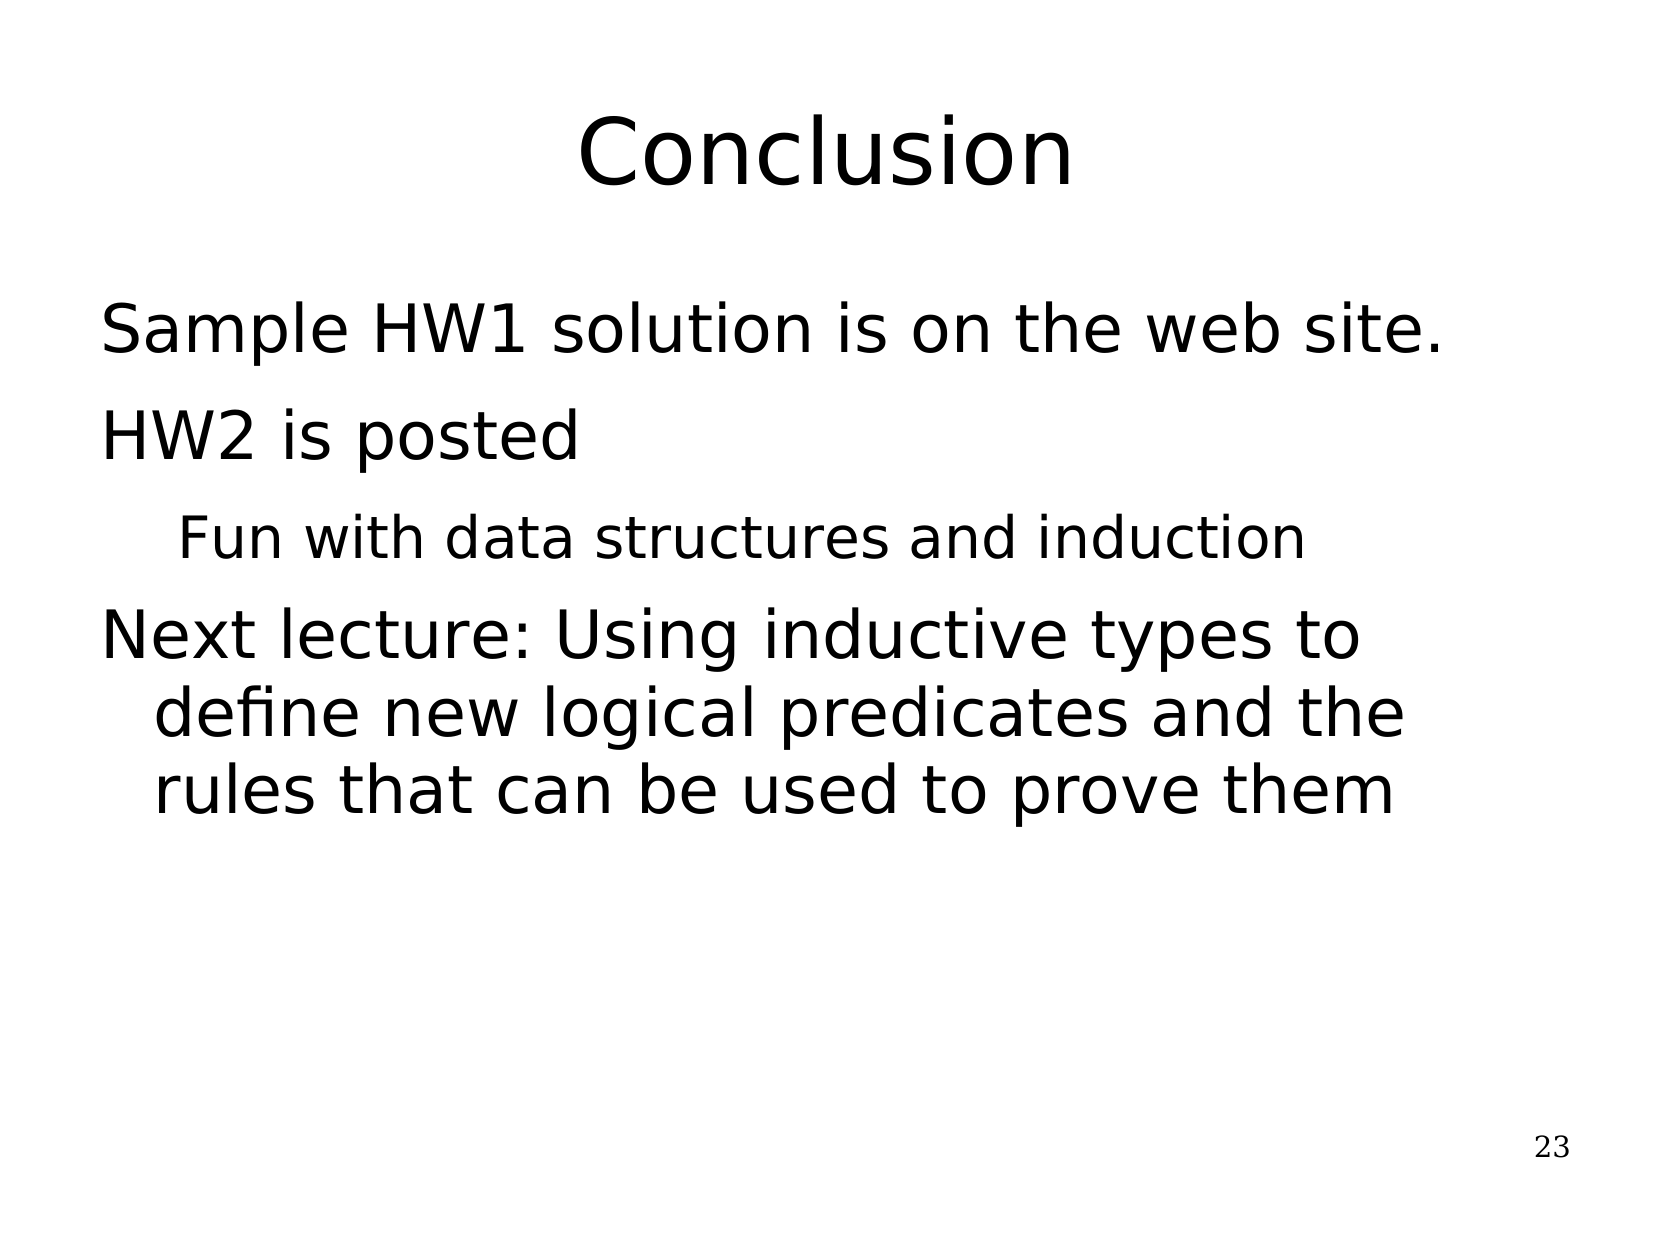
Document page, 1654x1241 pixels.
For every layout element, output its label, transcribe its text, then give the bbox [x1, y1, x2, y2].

list Sample HW1 solution is on the web site. HW2 is posted Fun with data structures and induction Next lecture: Using inductive types to define new logical predicates and the rules that can be used to prove them [82, 290, 1571, 1109]
title Conclusion [82, 49, 1571, 257]
